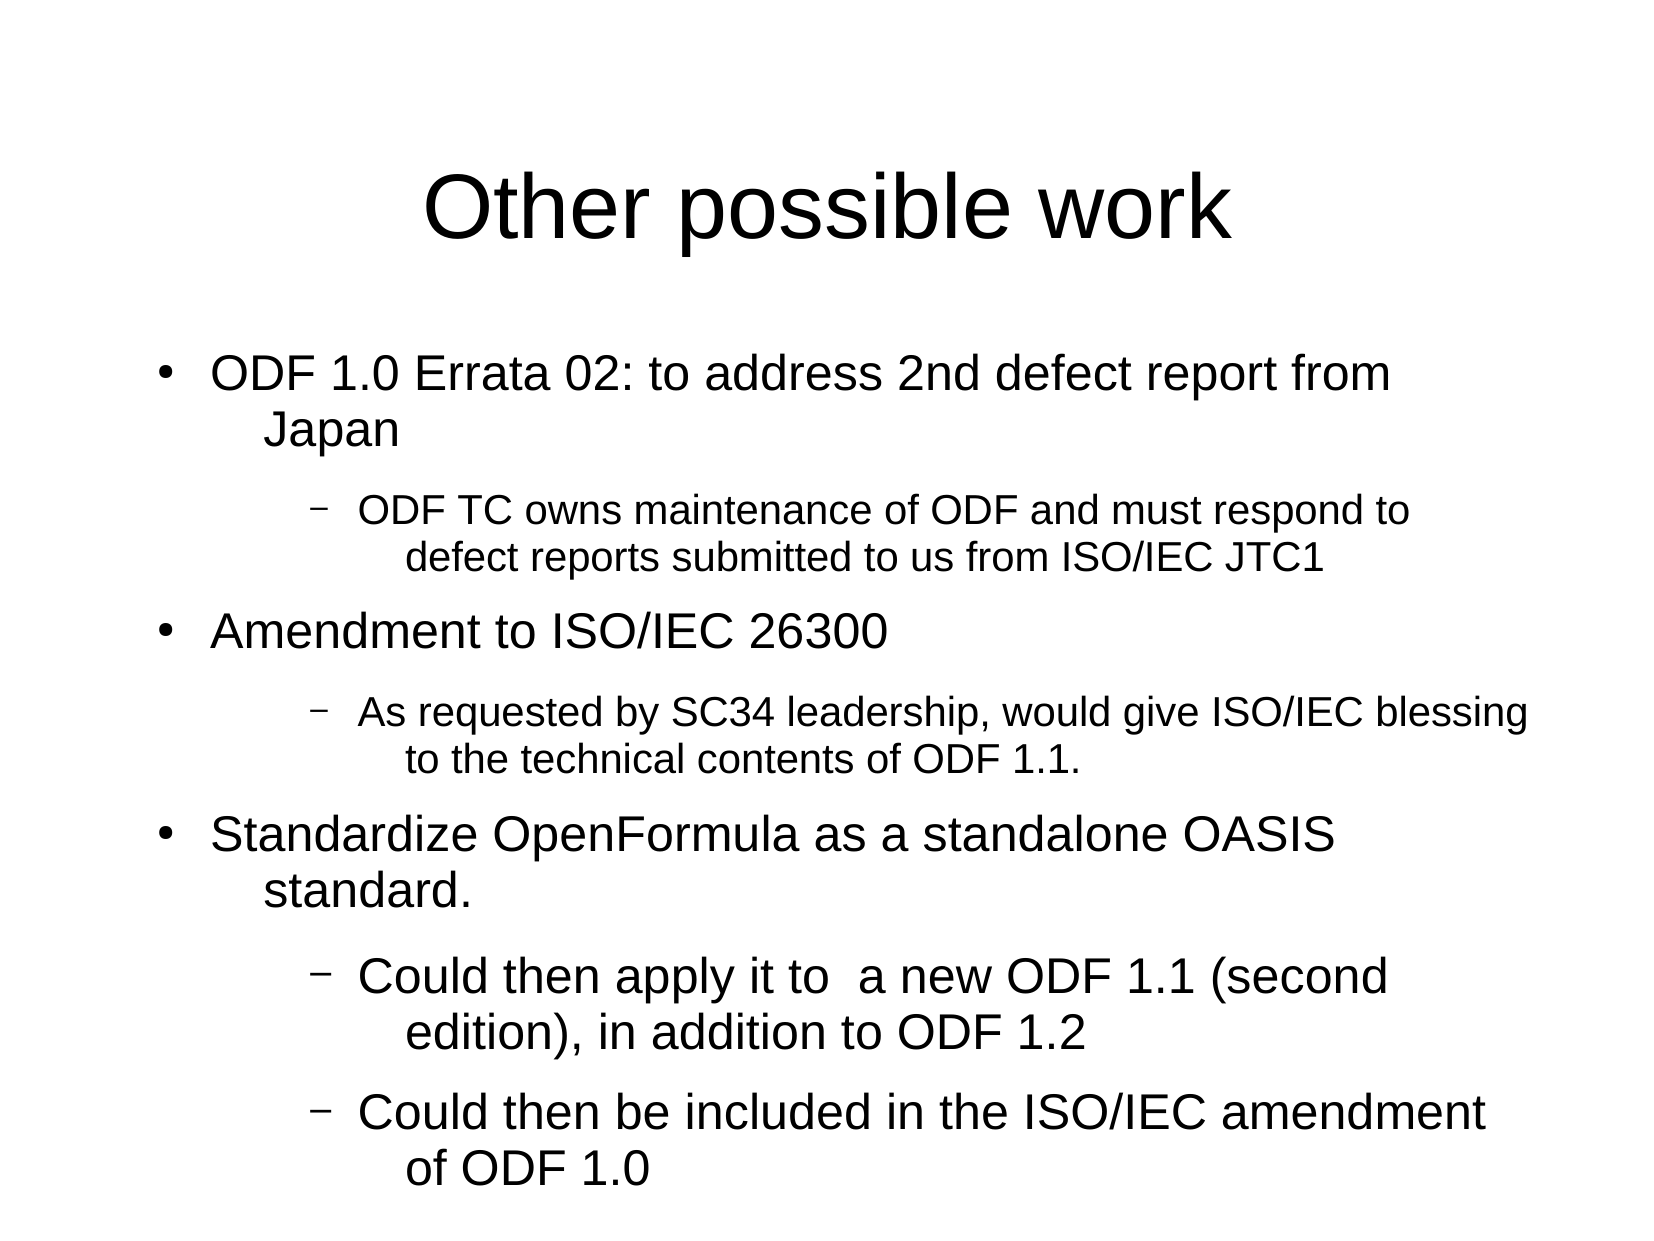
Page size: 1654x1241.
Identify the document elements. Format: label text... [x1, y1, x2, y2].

title Other possible work [121, 102, 1534, 311]
list ODF 1.0 Errata 02: to address 2nd defect report from Japan ODF TC owns maintenance of ODF and must respond to defect reports submitted to us from ISO/IEC JTC1 Amendment to ISO/IEC 26300 As requested by SC34 leadership, would give ISO/IEC blessing to the technical contents of ODF 1.1. Standardize OpenFormula as a standalone OASIS standard. Could then apply it to a new ODF 1.1 (second edition), in addition to ODF 1.2 Could then be included in the ISO/IEC amendment of ODF 1.0 [121, 344, 1534, 1241]
